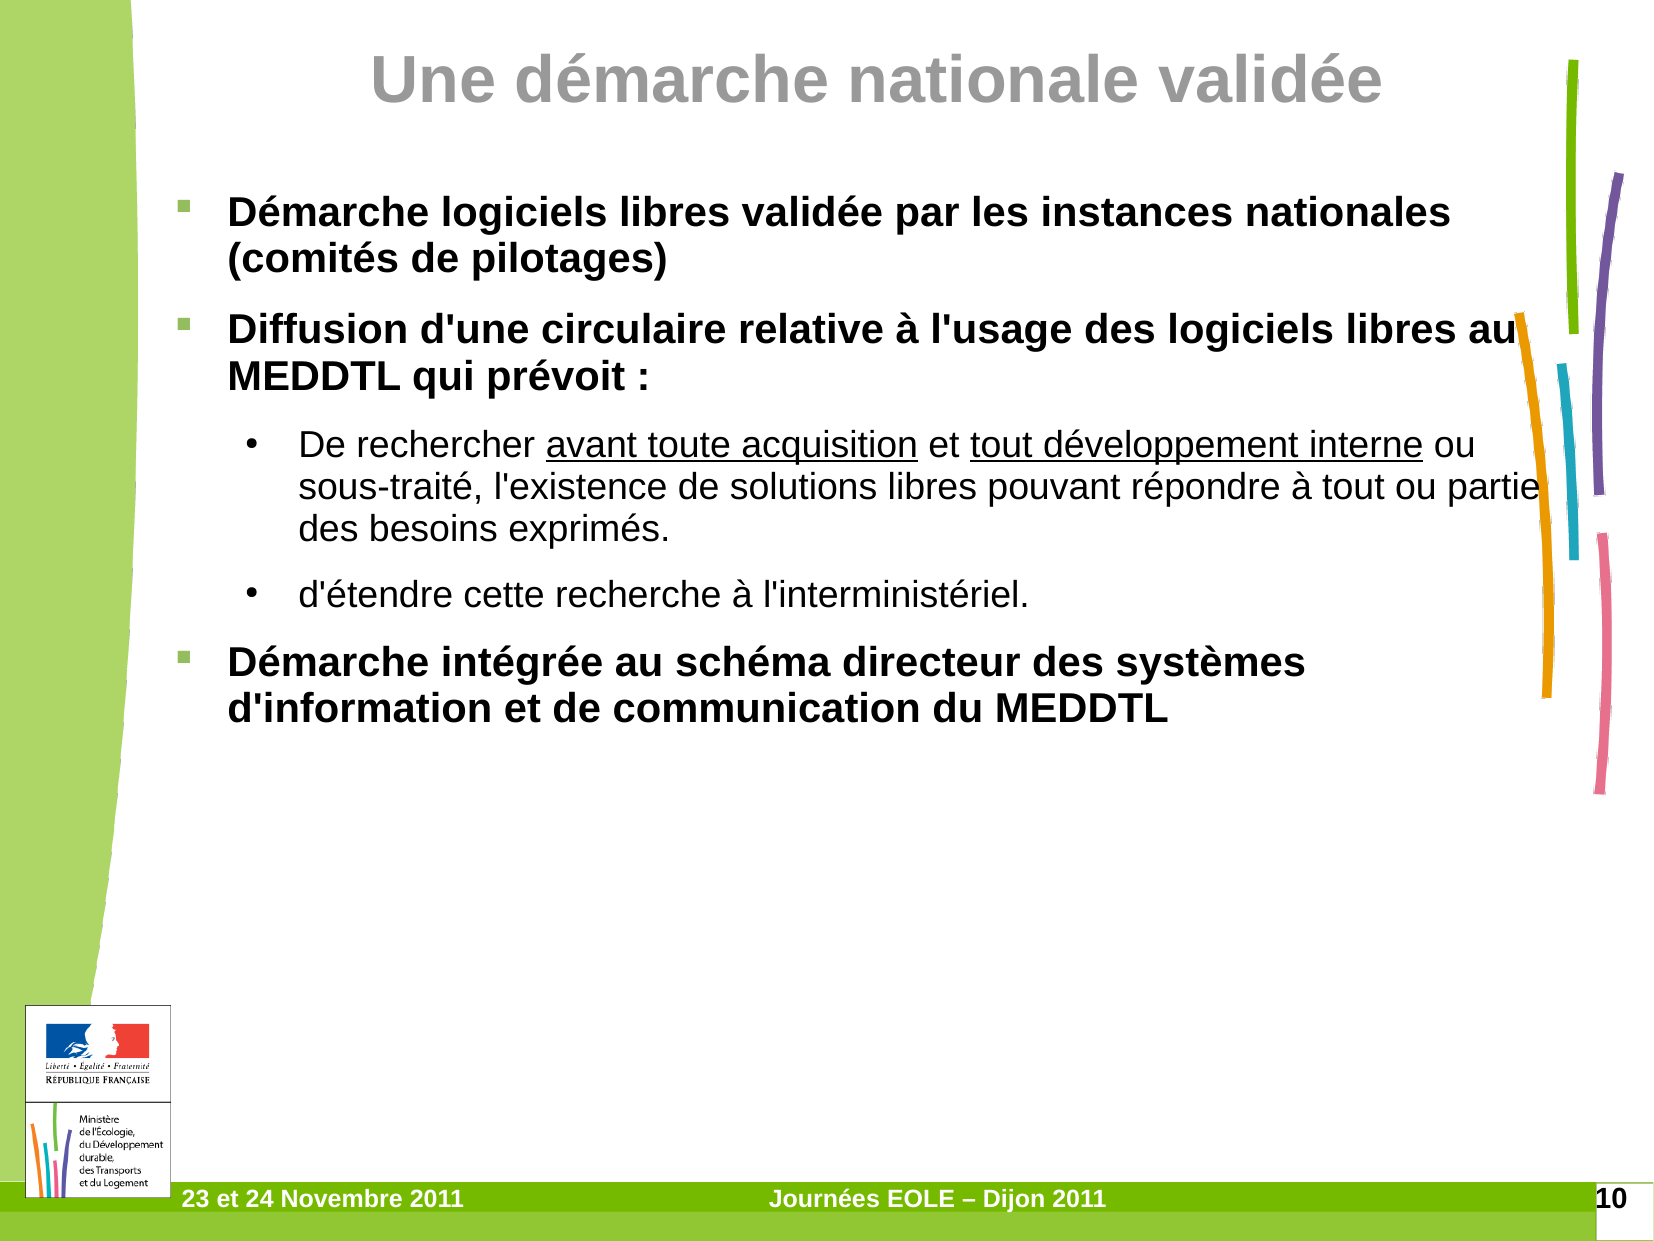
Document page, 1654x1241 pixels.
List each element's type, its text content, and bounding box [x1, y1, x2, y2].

title Une démarche nationale validée [133, 0, 1622, 159]
list Démarche logiciels libres validée par les instances nationales (comités de pilotages) Diffusion d'une circulaire relative à l'usage des logiciels libres au MEDDTL qui prévoit : De rechercher avant toute acquisition et tout développement interne ou sous-traité, l'existence de solutions libres pouvant répondre à tout ou partie des besoins exprimés. d'étendre cette recherche à l'interministériel. Démarche intégrée au schéma directeur des systèmes d'information et de communication du MEDDTL [156, 188, 1547, 1175]
picture [0, 0, 1654, 1241]
